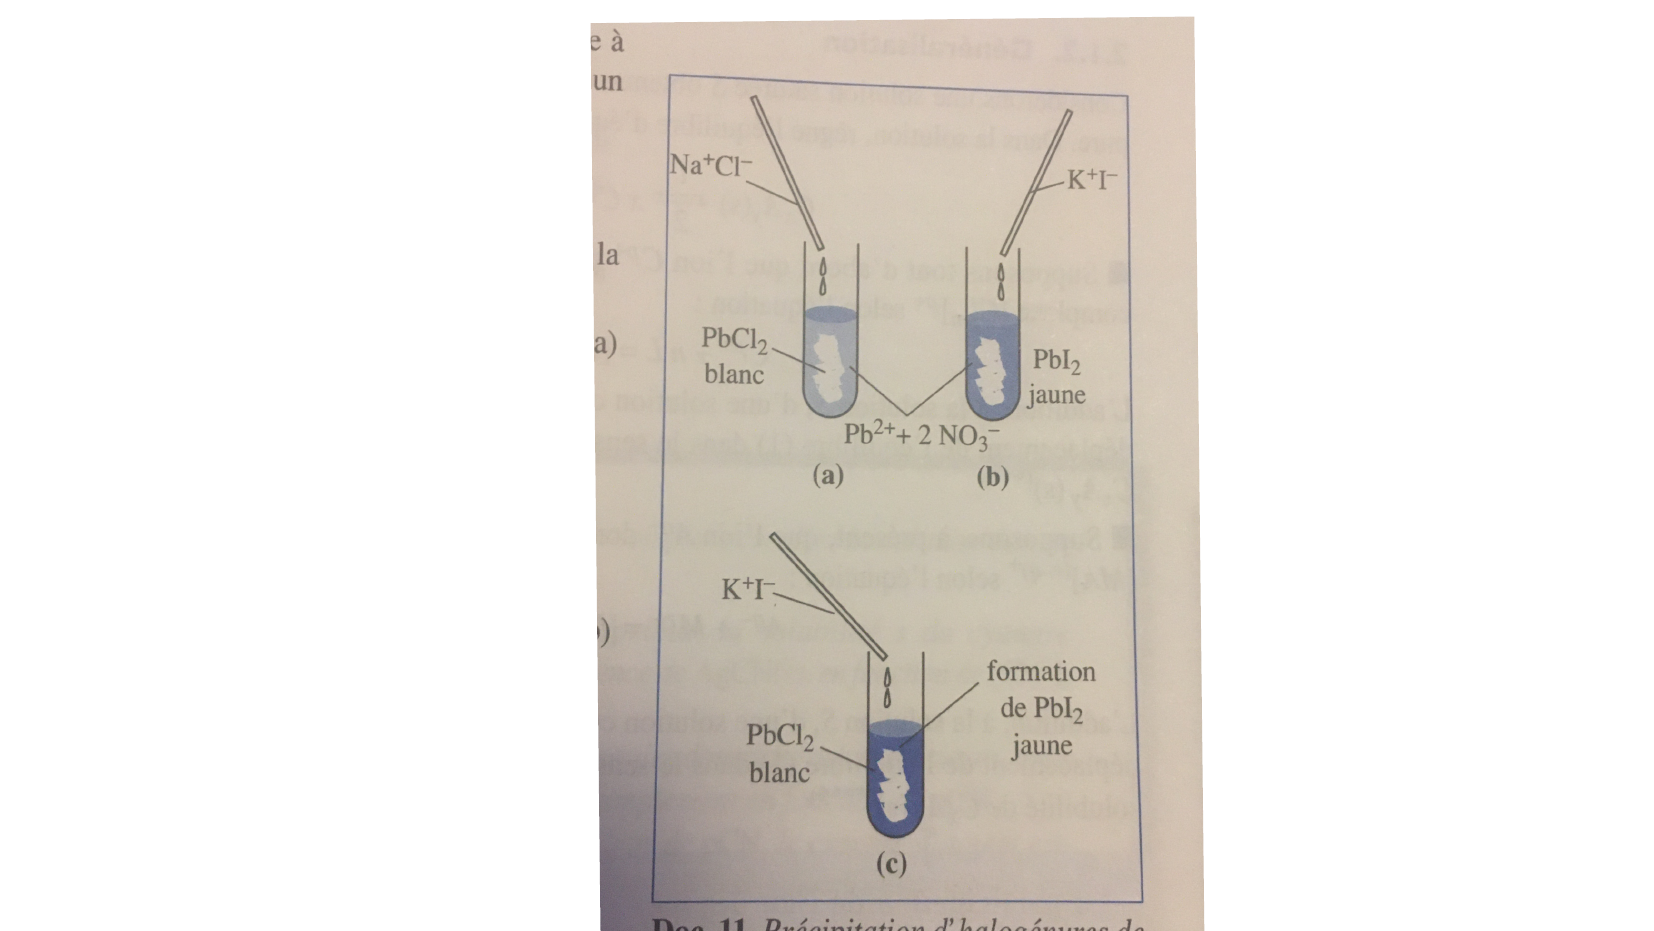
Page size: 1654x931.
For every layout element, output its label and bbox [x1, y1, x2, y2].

picture [590, 16, 1205, 931]
